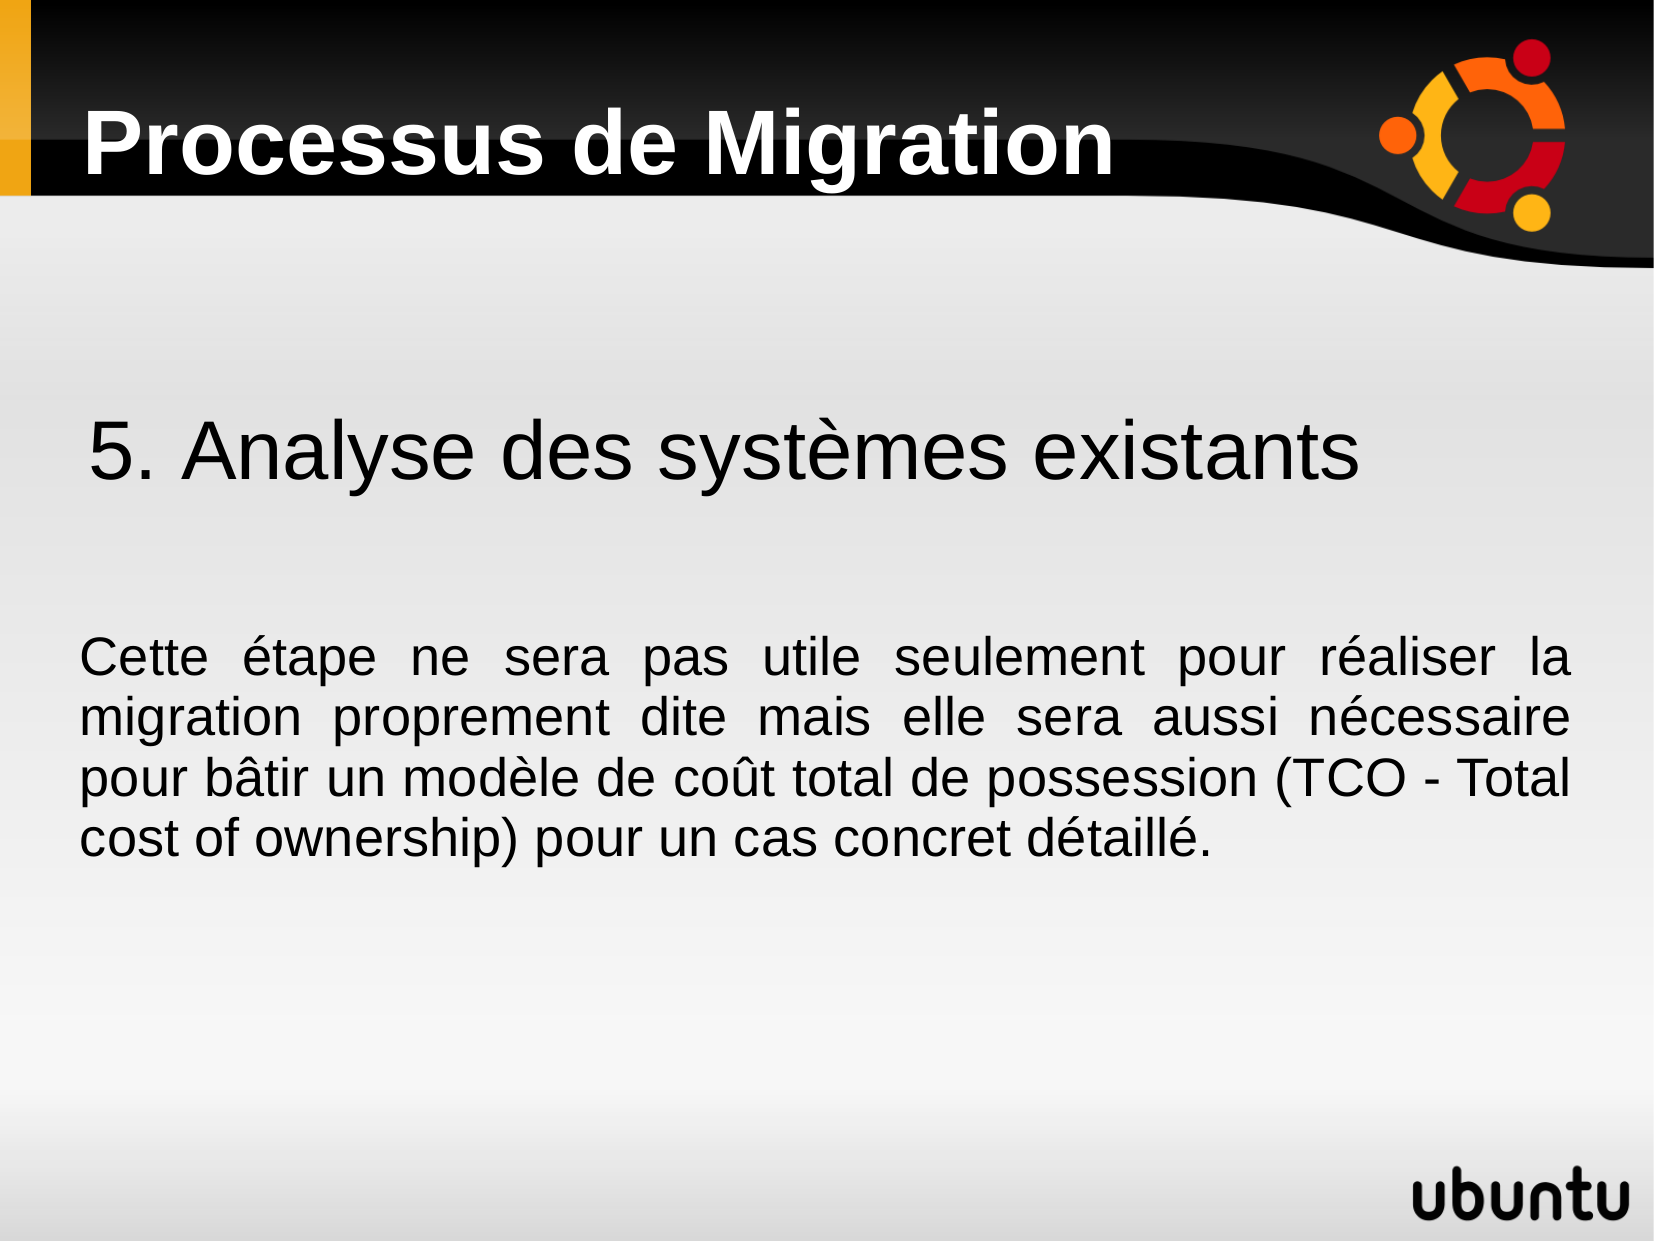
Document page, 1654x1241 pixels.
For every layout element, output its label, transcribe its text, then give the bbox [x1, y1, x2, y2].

picture [0, 0, 1654, 1241]
text_box Cette étape ne sera pas utile seulement pour réaliser la migration proprement dite mais elle sera aussi nécessaire pour bâtir un modèle de coût total de possession (TCO - Total cost of ownership) pour un cas concret détaillé. [64, 618, 1589, 970]
title Processus de Migration [82, 49, 1571, 237]
text_box 5. Analyse des systèmes existants [88, 393, 1607, 508]
